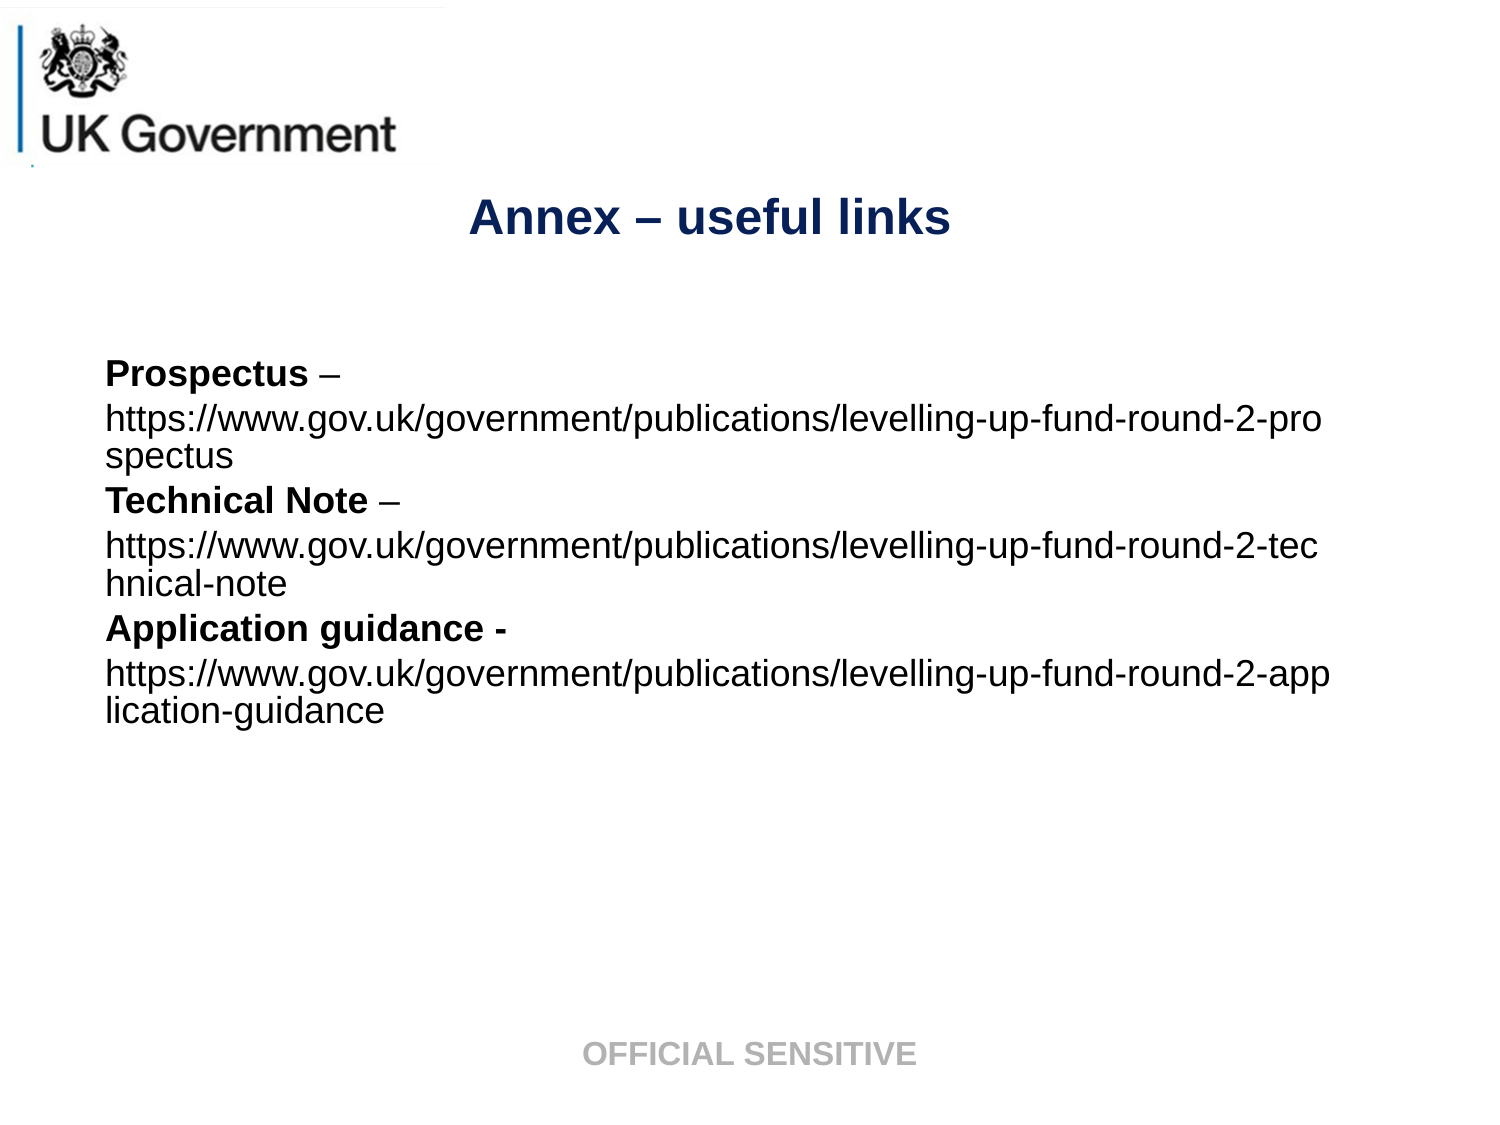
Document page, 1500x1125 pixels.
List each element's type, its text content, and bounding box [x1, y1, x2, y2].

picture [0, 0, 446, 165]
text_box Prospectus – https://www.gov.uk/government/publications/levelling-up-fund-round-2-prospectus Technical Note – https://www.gov.uk/government/publications/levelling-up-fund-round-2-technical-note Application guidance - https://www.gov.uk/government/publications/levelling-up-fund-round-2-application-guidance [90, 341, 1352, 675]
title Annex – useful links [28, 177, 1392, 253]
